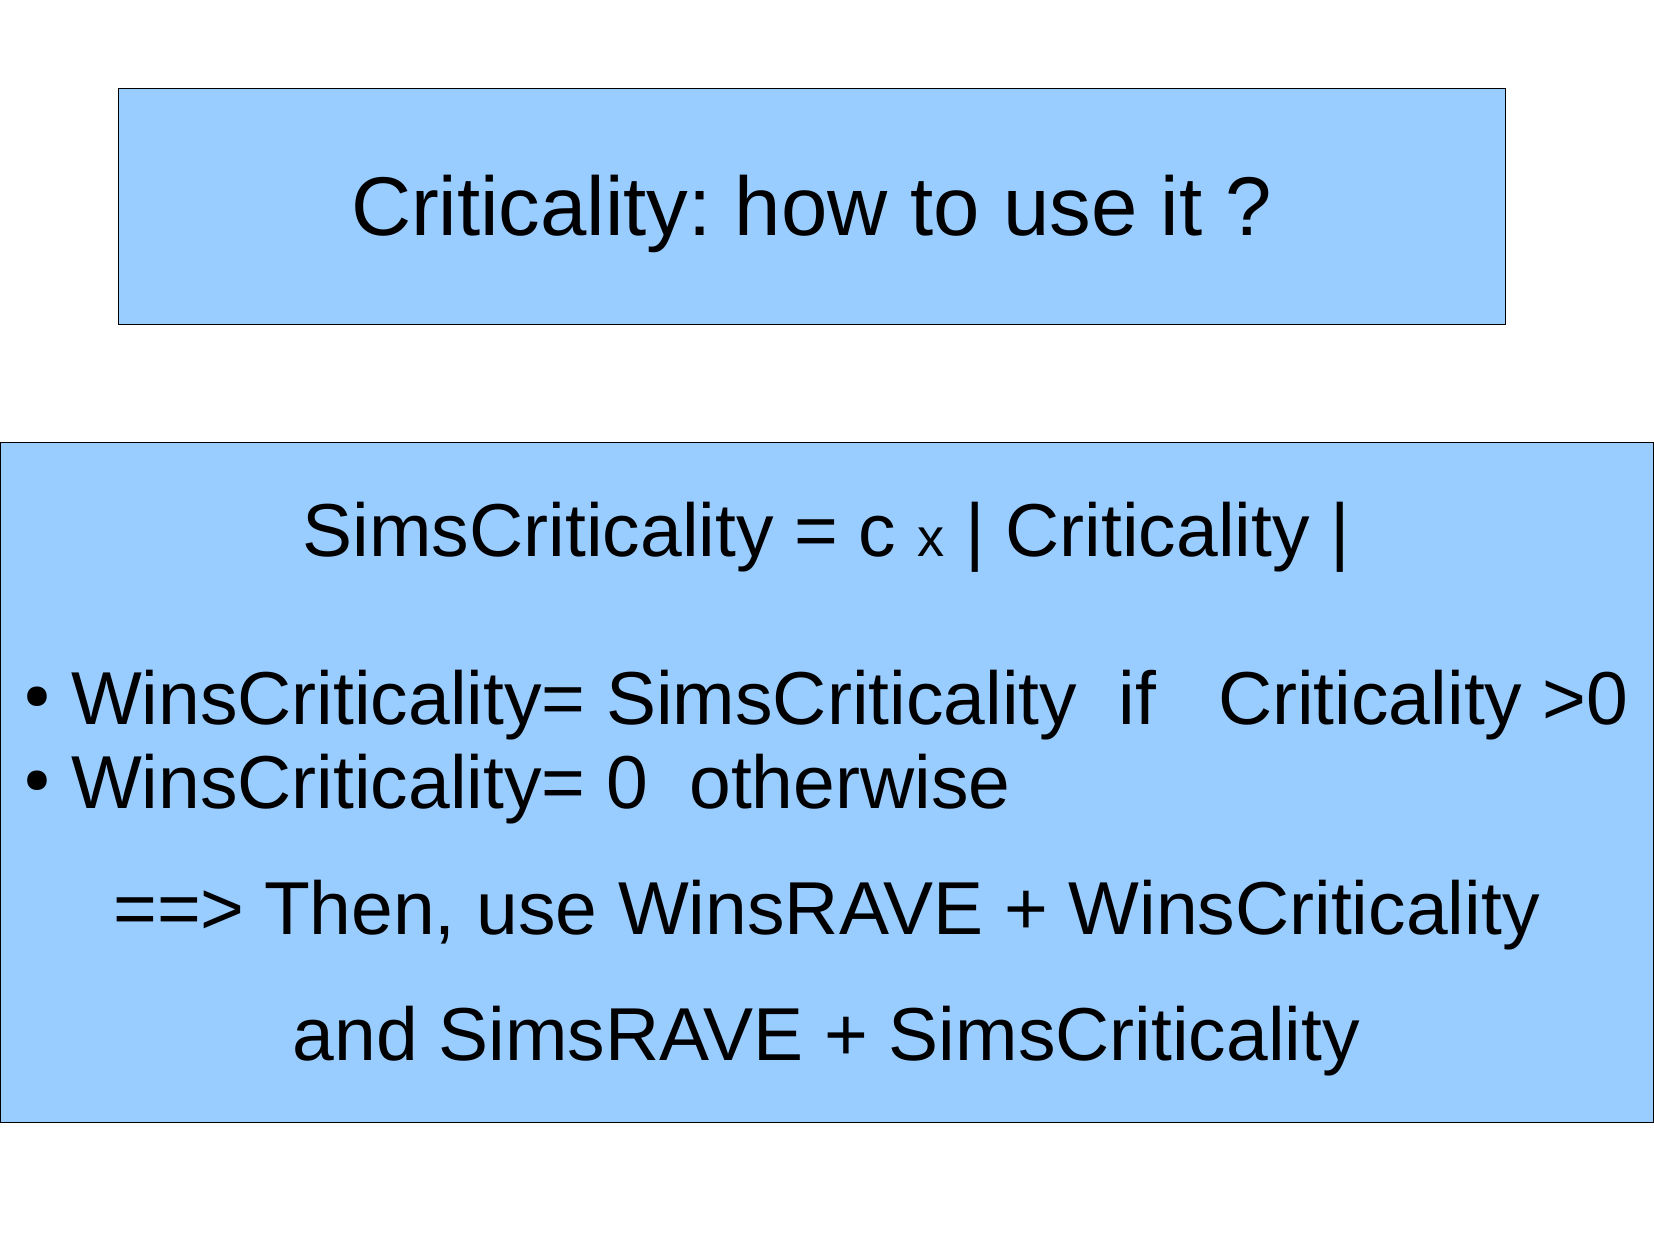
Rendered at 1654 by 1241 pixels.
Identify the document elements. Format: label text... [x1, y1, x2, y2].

text_box SimsCriticality = c x | Criticality | WinsCriticality= SimsCriticality if Criticality >0 WinsCriticality= 0 otherwise ==> Then, use WinsRAVE + WinsCriticality and SimsRAVE + SimsCriticality [0, 442, 1654, 1123]
text_box Criticality: how to use it ? [118, 88, 1506, 325]
